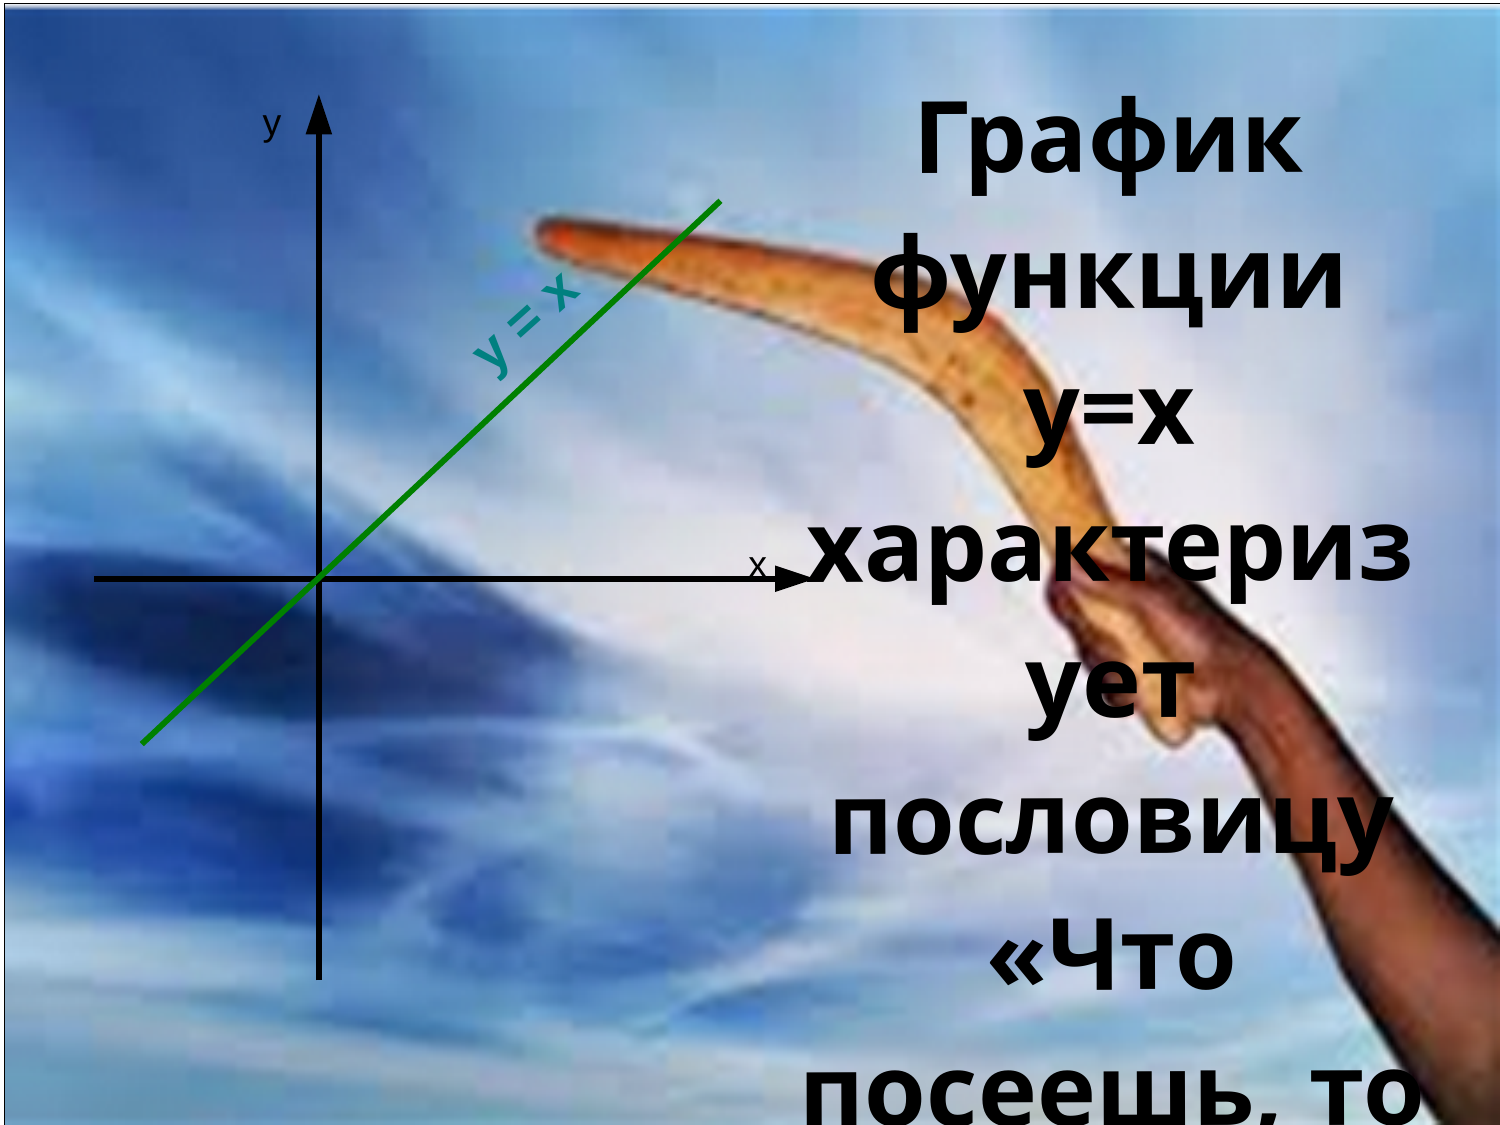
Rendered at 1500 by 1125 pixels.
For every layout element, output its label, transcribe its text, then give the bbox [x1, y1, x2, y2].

text_box График функции у=х характеризует пословицу «Что посеешь, то и пожнёшь» [765, 56, 1456, 1125]
text_box у = х [442, 224, 626, 400]
text_box у [248, 94, 308, 164]
picture [4, 3, 1500, 1125]
